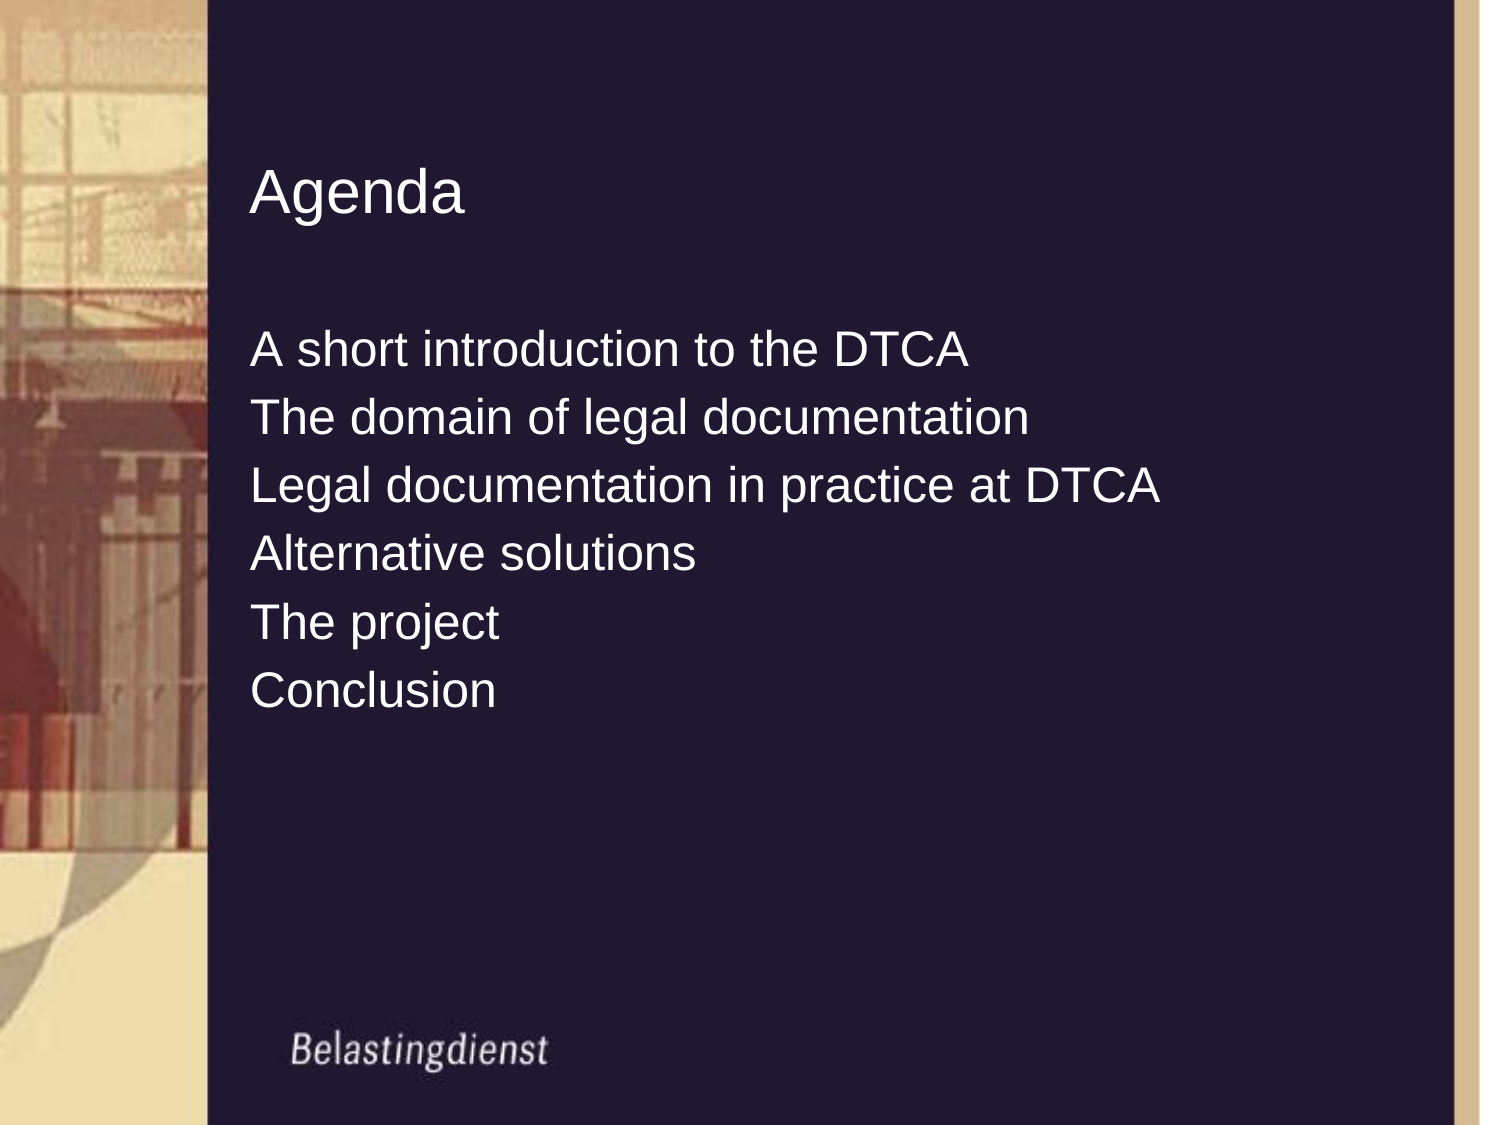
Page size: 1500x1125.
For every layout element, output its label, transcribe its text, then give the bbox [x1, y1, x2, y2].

list A short introduction to the DTCA The domain of legal documentation Legal documentation in practice at DTCA Alternative solutions The project Conclusion [249, 324, 1388, 1001]
picture [0, 0, 1500, 1125]
title Agenda [249, 99, 1388, 288]
